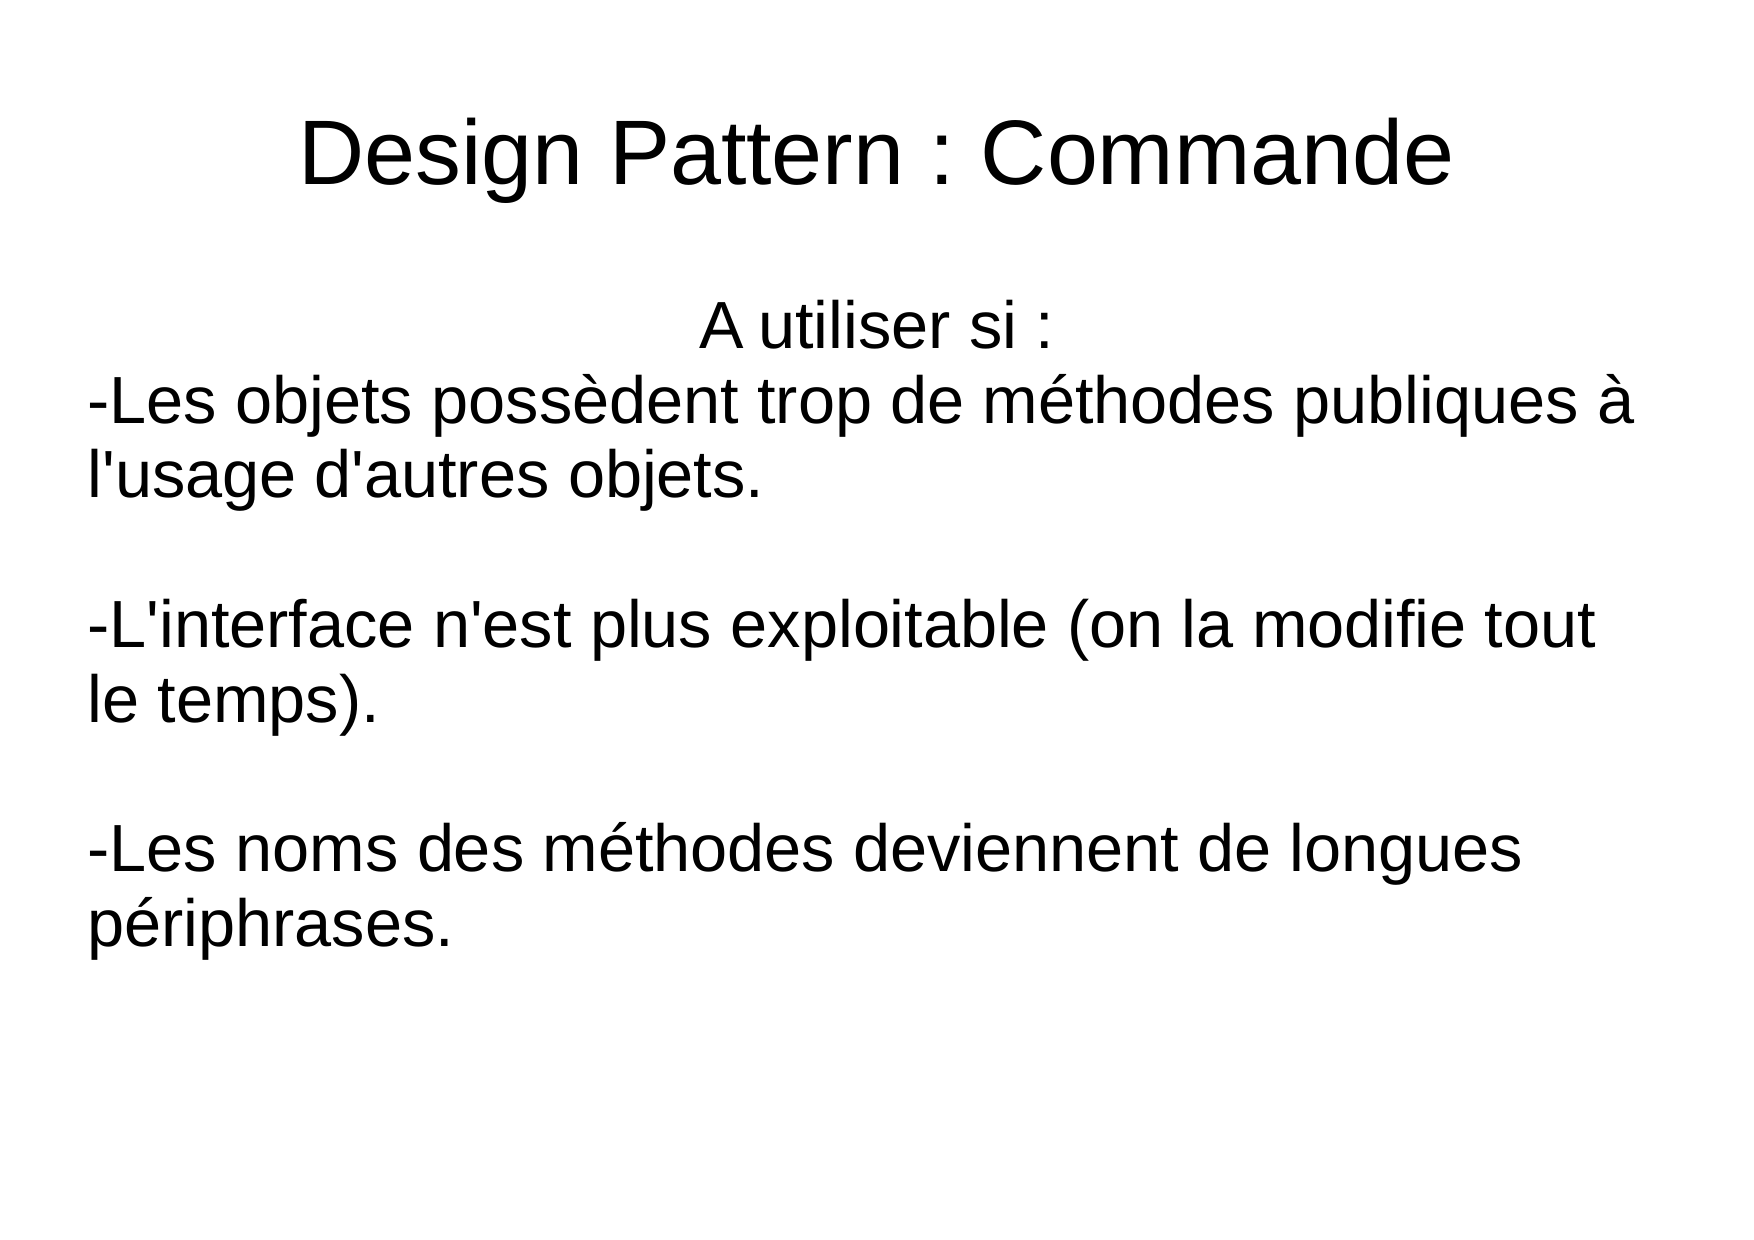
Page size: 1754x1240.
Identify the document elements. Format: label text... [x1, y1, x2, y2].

subtitle A utiliser si : -Les objets possèdent trop de méthodes publiques à l'usage d'autres objets. -L'interface n'est plus exploitable (on la modifie tout le temps). -Les noms des méthodes deviennent de longues périphrases. [87, 287, 1667, 1111]
title Design Pattern : Commande [87, 56, 1667, 249]
